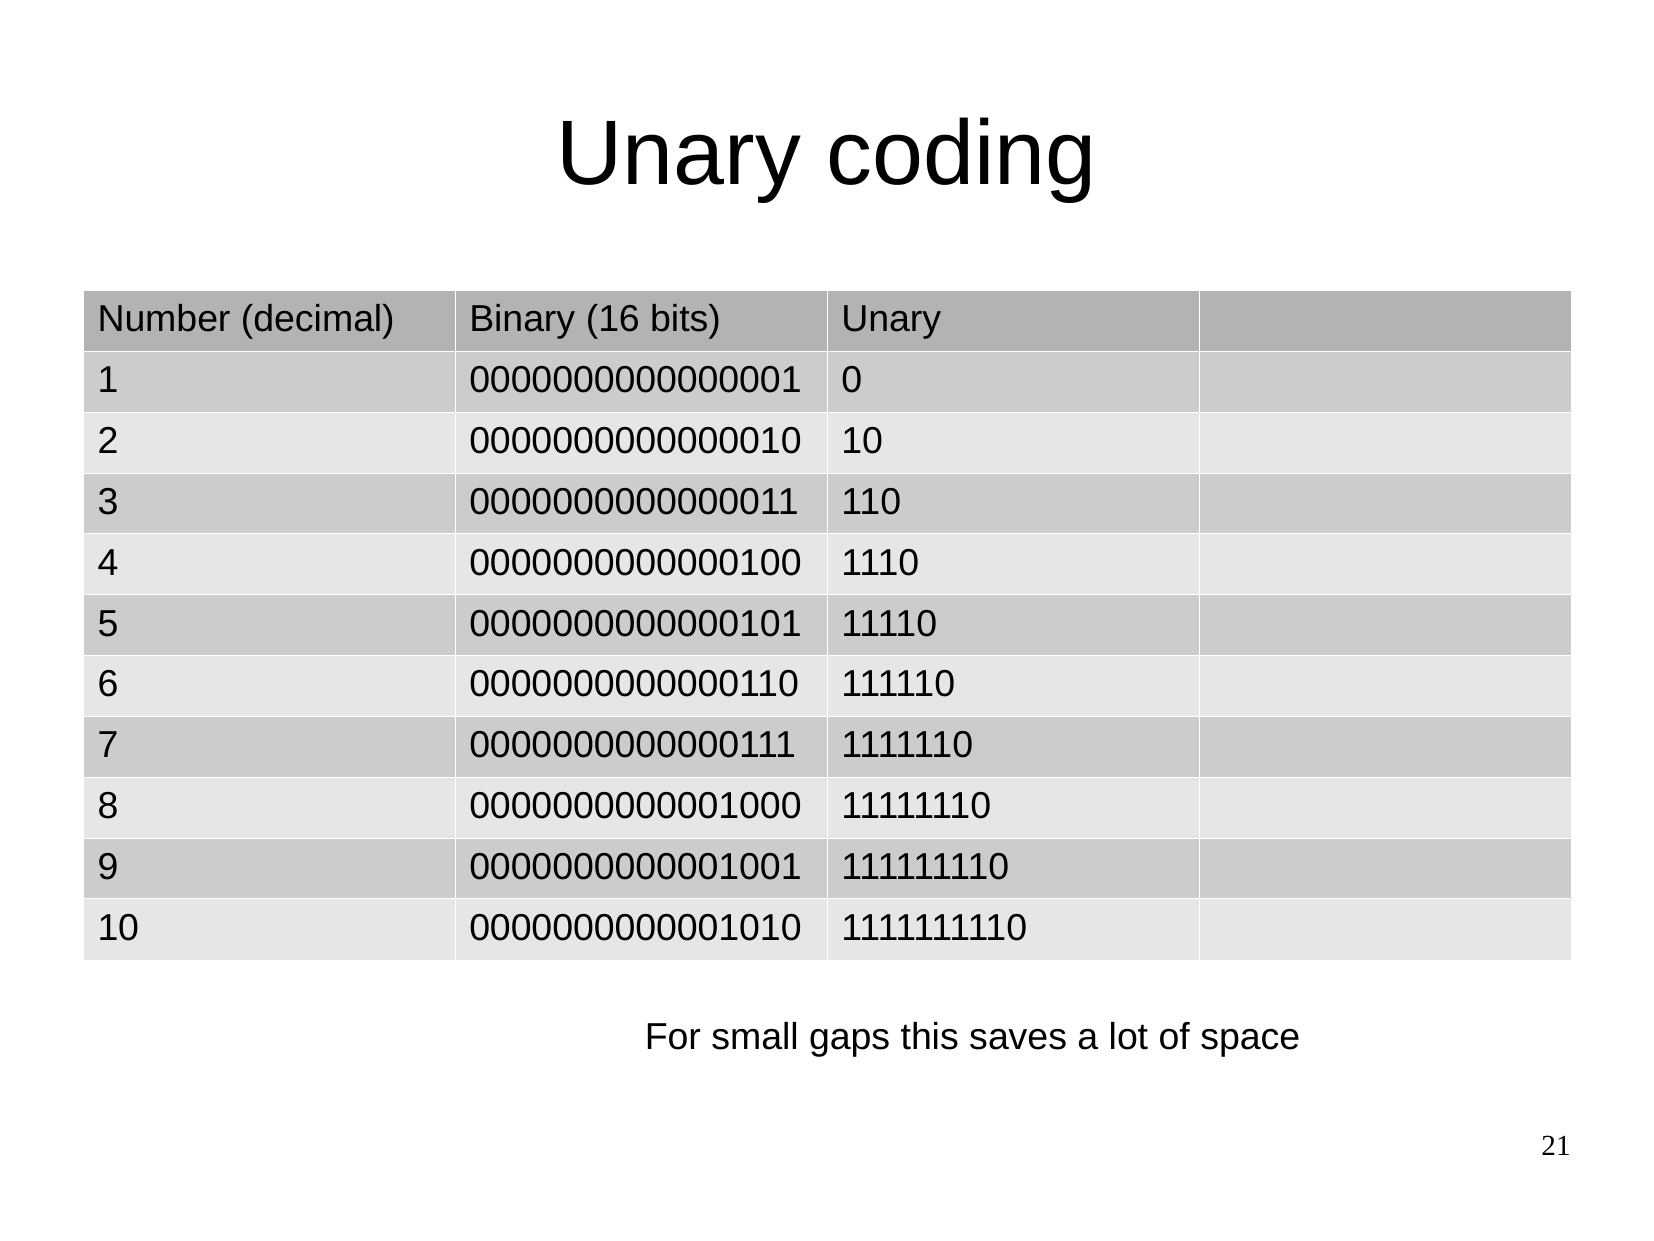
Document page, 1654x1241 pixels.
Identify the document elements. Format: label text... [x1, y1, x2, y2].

table_cell 0000000000000101 [456, 595, 827, 655]
table_cell [1200, 595, 1571, 655]
table_cell [1200, 656, 1571, 716]
table_cell [1200, 717, 1571, 777]
table_cell 6 [84, 656, 455, 716]
table_cell 0 [828, 352, 1199, 412]
table_cell 2 [84, 413, 455, 473]
table_cell 3 [84, 474, 455, 533]
table_cell [1200, 839, 1571, 898]
table_cell 1111111110 [828, 899, 1199, 960]
table_cell 1110 [828, 534, 1199, 594]
table_cell 4 [84, 534, 455, 594]
table_cell 0000000000000100 [456, 534, 827, 594]
table_cell 10 [84, 899, 455, 960]
table_cell 0000000000000001 [456, 352, 827, 412]
table_cell [1200, 474, 1571, 533]
table_cell 9 [84, 839, 455, 898]
table_cell 0000000000000110 [456, 656, 827, 716]
table_cell 111111110 [828, 839, 1199, 898]
table_cell 10 [828, 413, 1199, 473]
table_cell 0000000000001001 [456, 839, 827, 898]
table_cell 111110 [828, 656, 1199, 716]
table_cell 11110 [828, 595, 1199, 655]
table_cell 110 [828, 474, 1199, 533]
table_cell 0000000000001000 [456, 778, 827, 838]
table_cell 5 [84, 595, 455, 655]
table_cell 1111110 [828, 717, 1199, 777]
table_cell [1200, 413, 1571, 473]
table_cell [1200, 778, 1571, 838]
text_box For small gaps this saves a lot of space [630, 1008, 1381, 1066]
table_header Unary [828, 291, 1199, 351]
table_cell 0000000000000111 [456, 717, 827, 777]
table_header [1200, 291, 1571, 351]
table_cell 0000000000000011 [456, 474, 827, 533]
table_cell [1200, 534, 1571, 594]
table_cell 1 [84, 352, 455, 412]
table_cell 0000000000000010 [456, 413, 827, 473]
table_header Binary (16 bits) [456, 291, 827, 351]
table_cell [1200, 899, 1571, 960]
table_cell 11111110 [828, 778, 1199, 838]
table_cell 0000000000001010 [456, 899, 827, 960]
table_header Number (decimal) [84, 291, 455, 351]
table_cell 7 [84, 717, 455, 777]
table_cell [1200, 352, 1571, 412]
table_cell 8 [84, 778, 455, 838]
title Unary coding [82, 49, 1571, 257]
